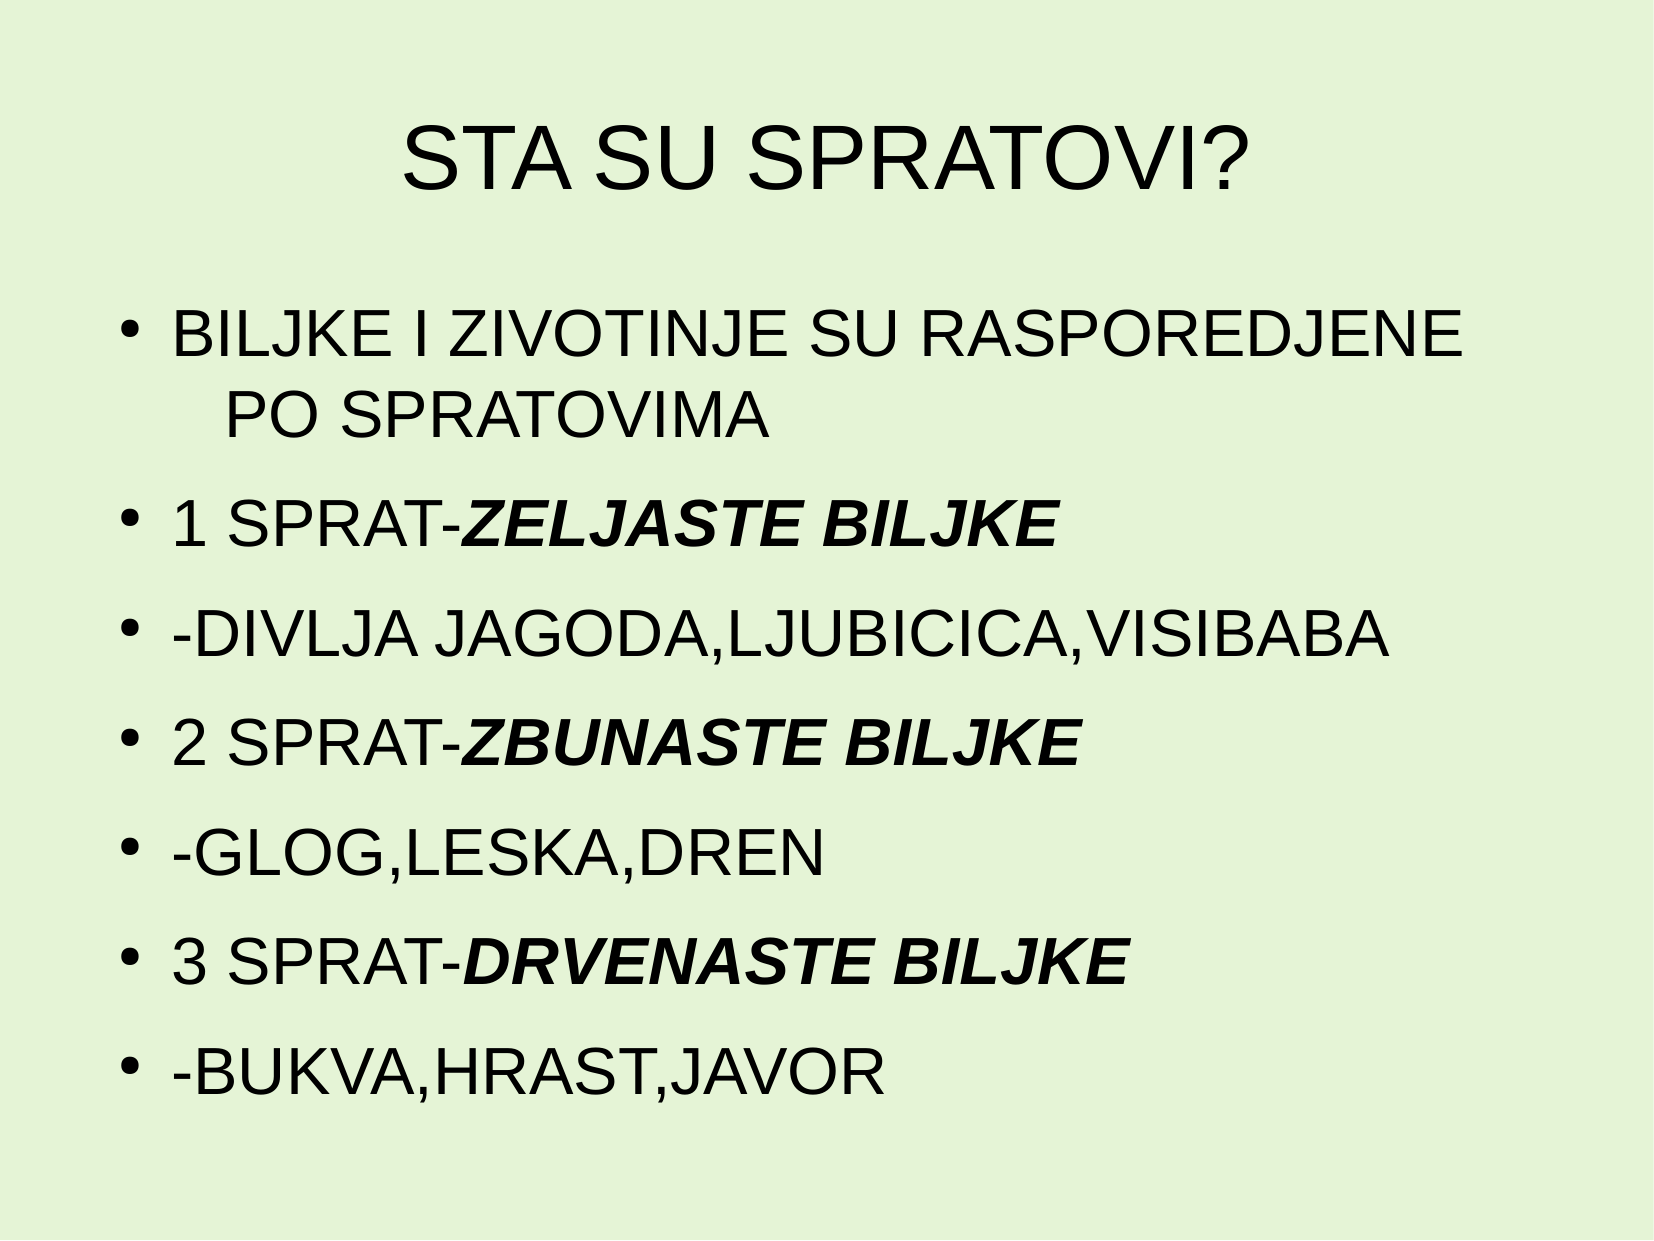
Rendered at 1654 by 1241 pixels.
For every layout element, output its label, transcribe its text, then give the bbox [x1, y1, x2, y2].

list BILJKE I ZIVOTINJE SU RASPOREDJENE PO SPRATOVIMA 1 SPRAT-ZELJASTE BILJKE -DIVLJA JAGODA,LJUBICICA,VISIBABA 2 SPRAT-ZBUNASTE BILJKE -GLOG,LESKA,DREN 3 SPRAT-DRVENASTE BILJKE -BUKVA,HRAST,JAVOR [82, 290, 1571, 1109]
title STA SU SPRATOVI? [82, 56, 1571, 250]
